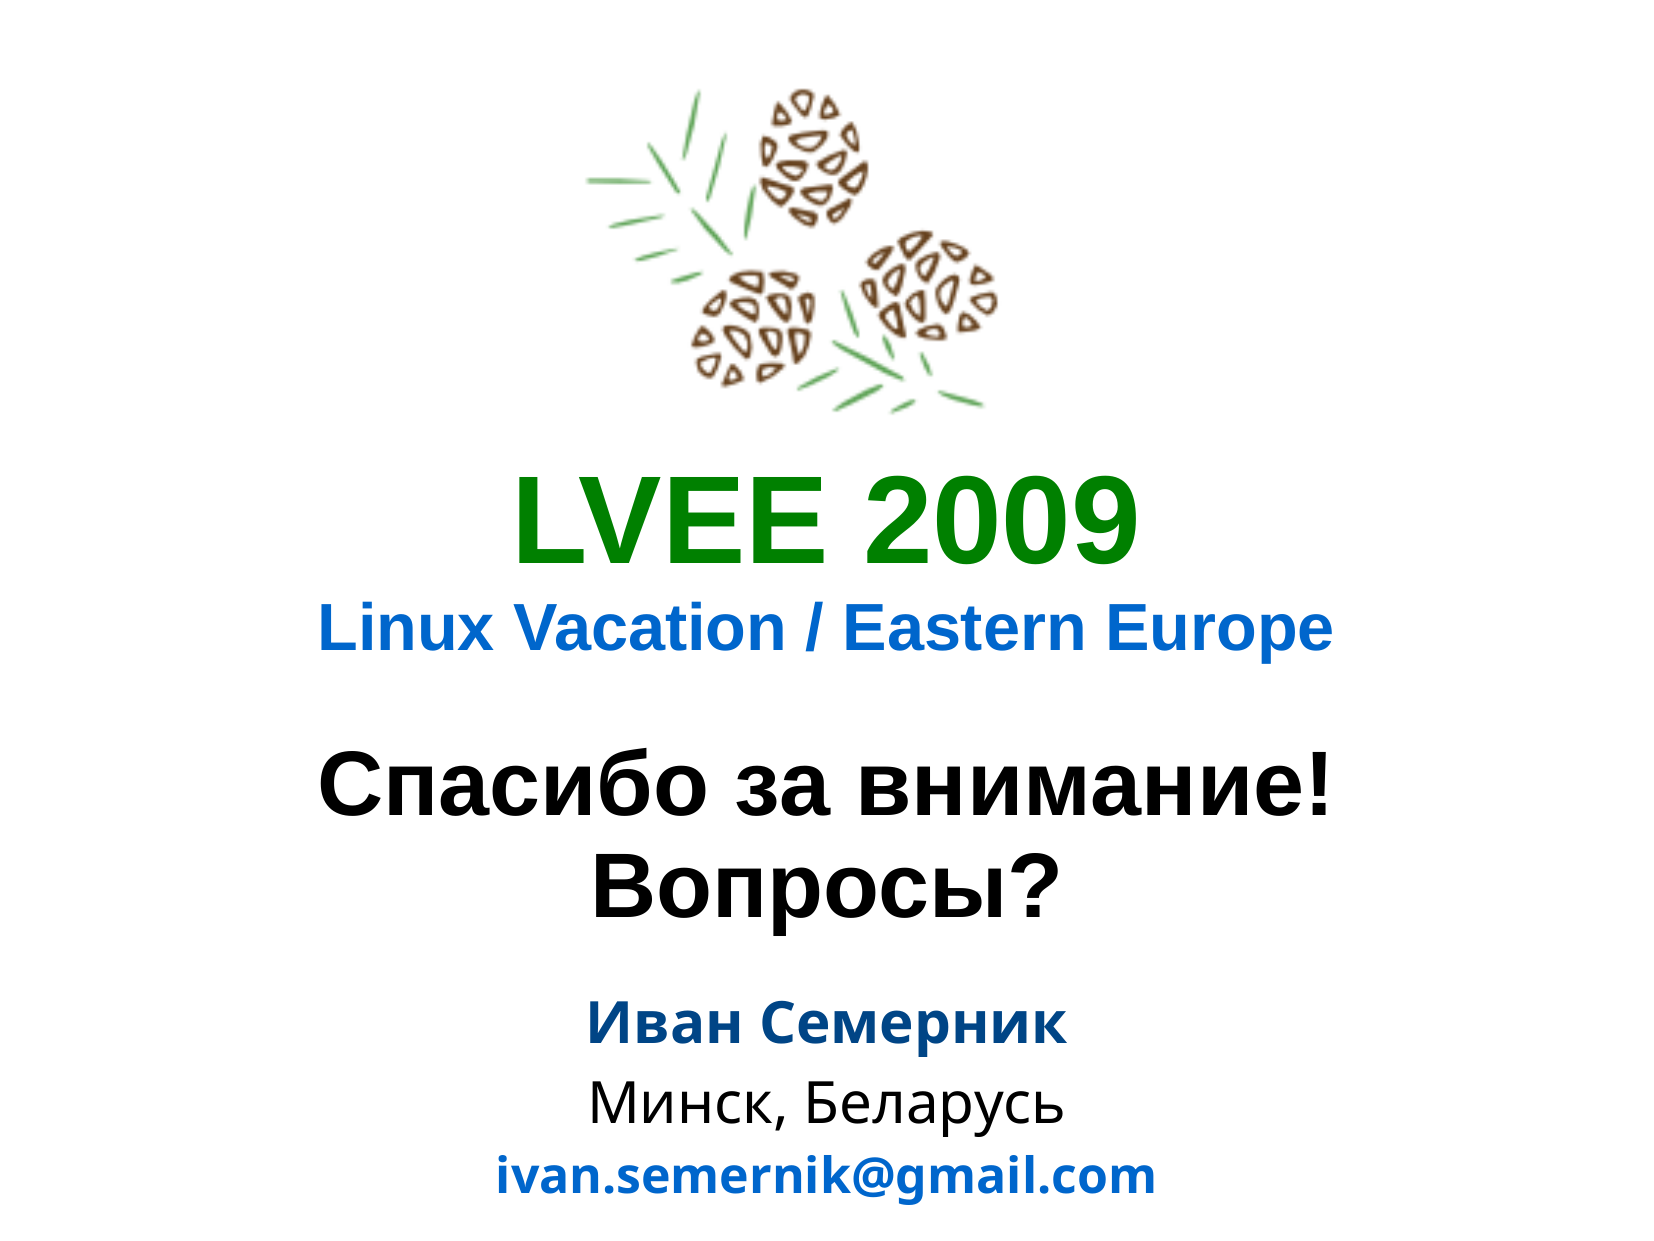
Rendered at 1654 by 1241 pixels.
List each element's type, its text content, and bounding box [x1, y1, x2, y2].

text_box Иван Семерник Минск, Беларусь ivan.semernik@gmail.com [0, 974, 1654, 1192]
text_box LVEE 2009 Linux Vacation / Eastern Europe [0, 442, 1654, 673]
picture [575, 58, 1004, 427]
text_box Спасибо за внимание! Вопросы? [0, 725, 1654, 945]
